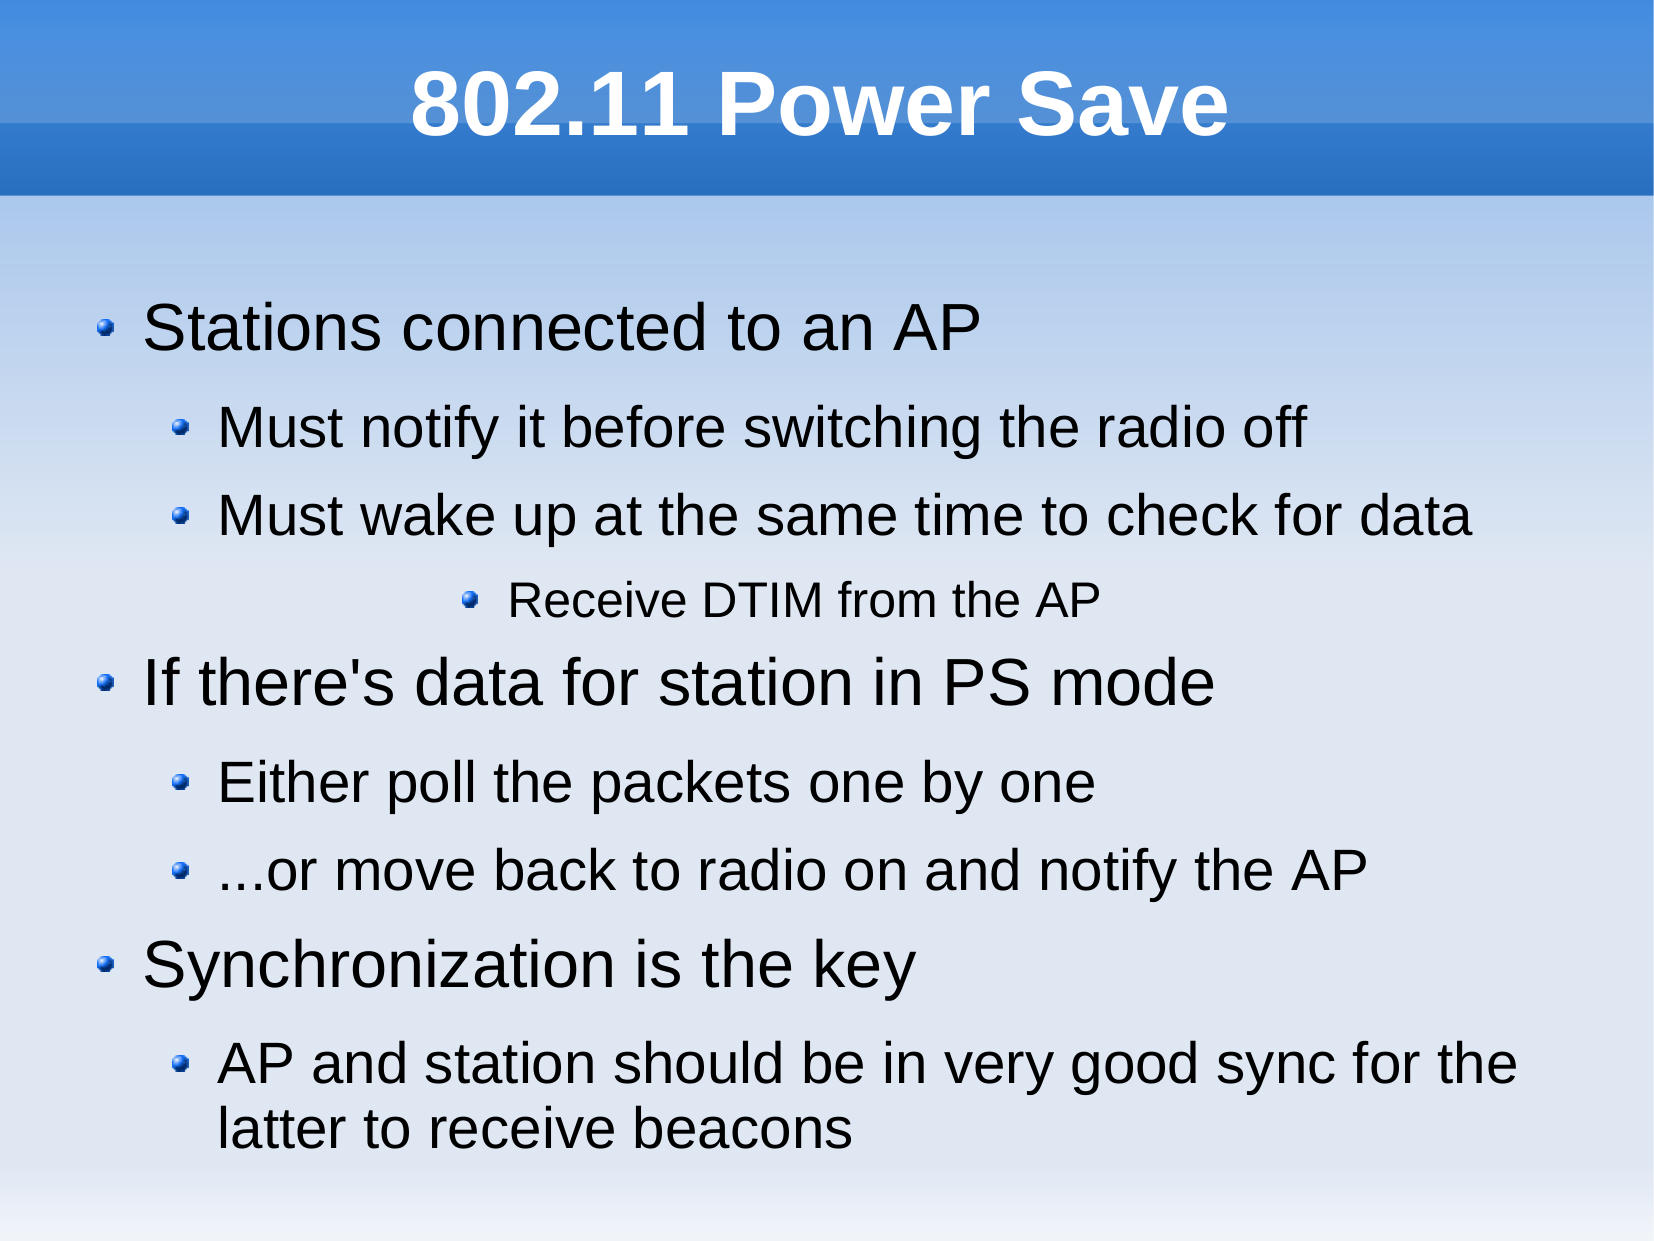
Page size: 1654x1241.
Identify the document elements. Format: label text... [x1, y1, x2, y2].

title 802.11 Power Save [76, 0, 1565, 208]
picture [0, 0, 1654, 1241]
list Stations connected to an AP Must notify it before switching the radio off Must wake up at the same time to check for data Receive DTIM from the AP If there's data for station in PS mode Either poll the packets one by one ...or move back to radio on and notify the AP Synchronization is the key AP and station should be in very good sync for the latter to receive beacons [82, 290, 1571, 1182]
